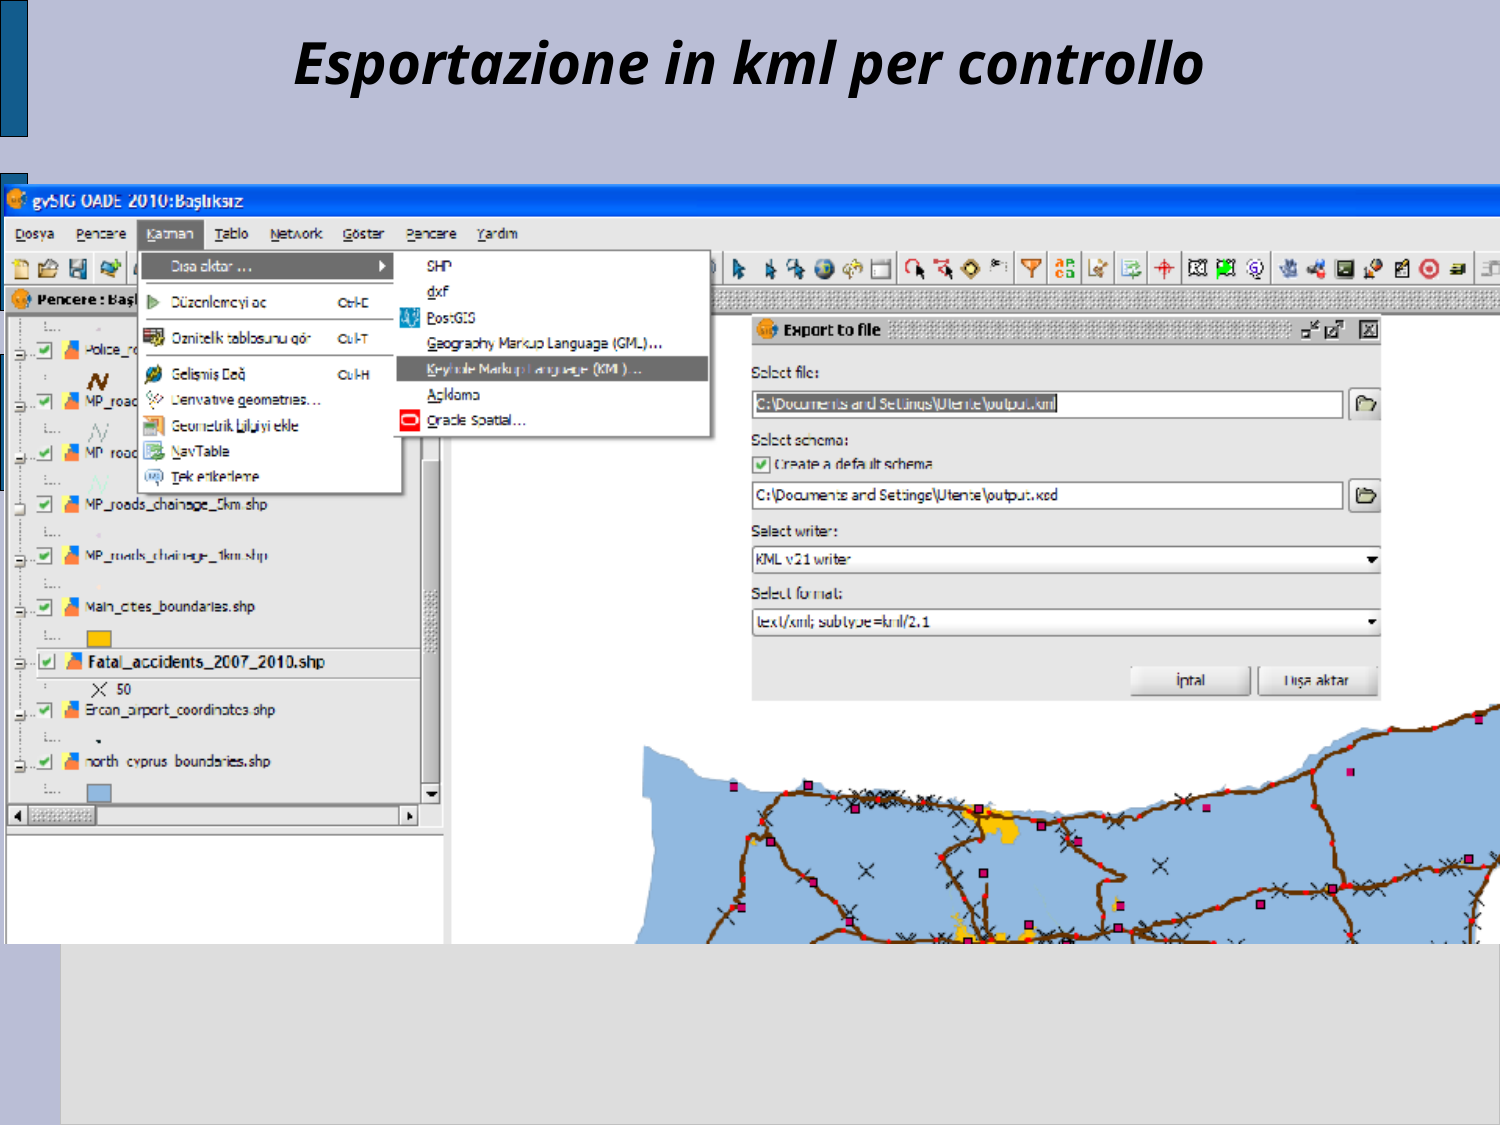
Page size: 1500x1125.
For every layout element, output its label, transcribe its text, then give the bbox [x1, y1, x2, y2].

text_box Esportazione in kml per controllo [0, 19, 1500, 105]
picture [4, 184, 1500, 944]
